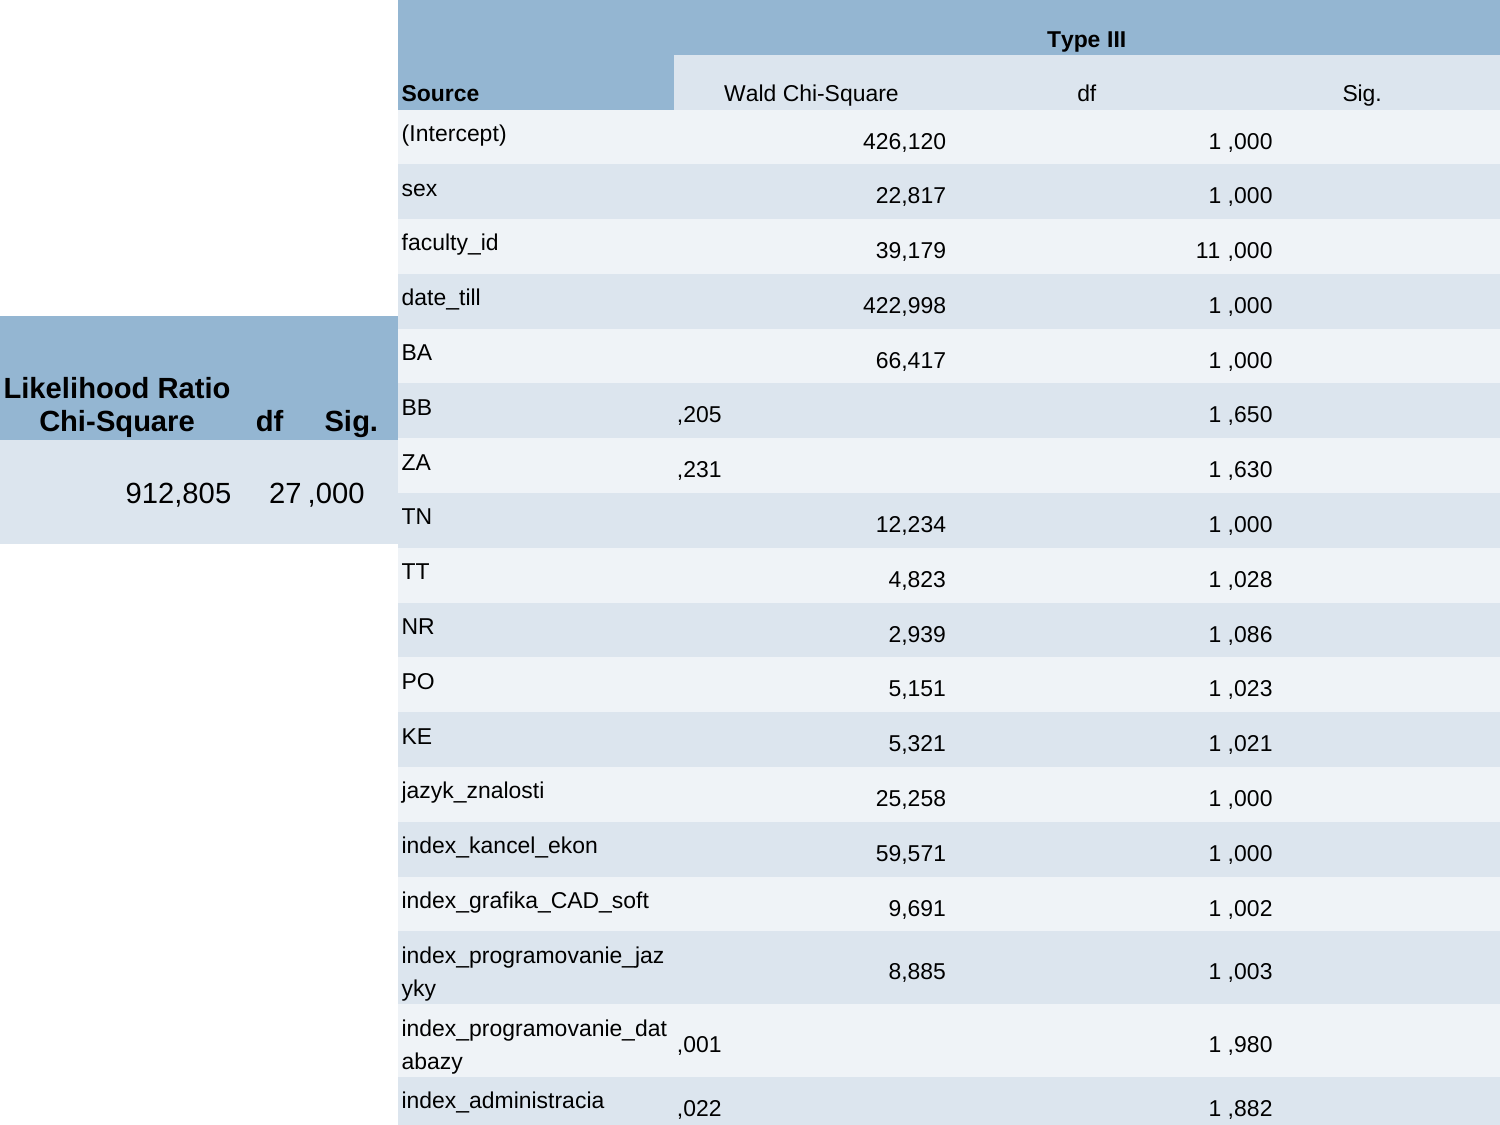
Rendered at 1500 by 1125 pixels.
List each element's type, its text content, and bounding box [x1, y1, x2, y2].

table_cell 39,179 [674, 219, 949, 274]
table_cell 5,321 [674, 712, 949, 767]
table_header Type III [674, 0, 1500, 55]
table_cell ,630 [1225, 438, 1500, 493]
table_cell 422,998 [674, 274, 949, 329]
table_cell 1 [949, 1077, 1225, 1125]
table_cell ,000 [1225, 274, 1500, 329]
table_cell index_kancel_ekon [398, 822, 674, 877]
table_cell 1 [949, 603, 1225, 657]
table_cell ,003 [1225, 931, 1500, 1004]
table_cell 25,258 [674, 767, 949, 822]
table_cell ,023 [1225, 657, 1500, 712]
table_cell Sig. [1225, 55, 1500, 110]
table_cell ,028 [1225, 548, 1500, 603]
table_header Sig. [305, 316, 398, 440]
table_cell ,000 [305, 440, 398, 544]
table_cell date_till [398, 274, 674, 329]
table_cell 11 [949, 219, 1225, 274]
table_cell BB [398, 383, 674, 438]
table_cell jazyk_znalosti [398, 767, 674, 822]
table_cell 59,571 [674, 822, 949, 877]
table_cell ,980 [1225, 1004, 1500, 1077]
table_cell Wald Chi-Square [674, 55, 949, 110]
table_cell 1 [949, 548, 1225, 603]
table_cell 1 [949, 438, 1225, 493]
table_cell 22,817 [674, 164, 949, 219]
table_cell ,021 [1225, 712, 1500, 767]
table_cell (Intercept) [398, 110, 674, 164]
table_cell ,000 [1225, 822, 1500, 877]
table_cell 1 [949, 493, 1225, 548]
table_cell 1 [949, 657, 1225, 712]
table_cell ,000 [1225, 219, 1500, 274]
table_cell 27 [234, 440, 305, 544]
table_cell ZA [398, 438, 674, 493]
table_cell ,086 [1225, 603, 1500, 657]
table_cell ,000 [1225, 493, 1500, 548]
table_cell df [949, 55, 1225, 110]
table_cell ,001 [674, 1004, 949, 1077]
table_cell ,882 [1225, 1077, 1500, 1125]
table_cell 426,120 [674, 110, 949, 164]
table_cell ,000 [1225, 110, 1500, 164]
table_cell NR [398, 603, 674, 657]
table_cell ,000 [1225, 164, 1500, 219]
table_cell 1 [949, 1004, 1225, 1077]
table_cell index_administracia [398, 1077, 674, 1125]
table_cell 1 [949, 822, 1225, 877]
table_cell ,000 [1225, 767, 1500, 822]
table_cell 2,939 [674, 603, 949, 657]
table_cell 912,805 [0, 440, 234, 544]
table_cell 1 [949, 110, 1225, 164]
table_cell index_programovanie_databazy [398, 1004, 674, 1077]
table_cell ,000 [1225, 329, 1500, 383]
table_cell BA [398, 329, 674, 383]
table_cell 1 [949, 877, 1225, 931]
table_cell ,205 [674, 383, 949, 438]
table_cell faculty_id [398, 219, 674, 274]
table_cell 1 [949, 383, 1225, 438]
table_cell 66,417 [674, 329, 949, 383]
table_cell sex [398, 164, 674, 219]
table_cell PO [398, 657, 674, 712]
table_header df [234, 316, 305, 440]
table_cell 4,823 [674, 548, 949, 603]
table_cell ,022 [674, 1077, 949, 1125]
table_header Likelihood Ratio Chi-Square [0, 316, 234, 440]
table_cell 8,885 [674, 931, 949, 1004]
table_cell 1 [949, 274, 1225, 329]
table_cell TT [398, 548, 674, 603]
table_cell 1 [949, 931, 1225, 1004]
table_cell 1 [949, 164, 1225, 219]
table_cell 9,691 [674, 877, 949, 931]
table_cell 1 [949, 767, 1225, 822]
table_cell 1 [949, 329, 1225, 383]
table_cell 12,234 [674, 493, 949, 548]
table_cell 1 [949, 712, 1225, 767]
table_cell index_programovanie_jazyky [398, 931, 674, 1004]
table_header Source [398, 0, 674, 110]
table_cell ,002 [1225, 877, 1500, 931]
table_cell index_grafika_CAD_soft [398, 877, 674, 931]
table_cell TN [398, 493, 674, 548]
table_cell ,650 [1225, 383, 1500, 438]
table_cell 5,151 [674, 657, 949, 712]
table_cell KE [398, 712, 674, 767]
table_cell ,231 [674, 438, 949, 493]
